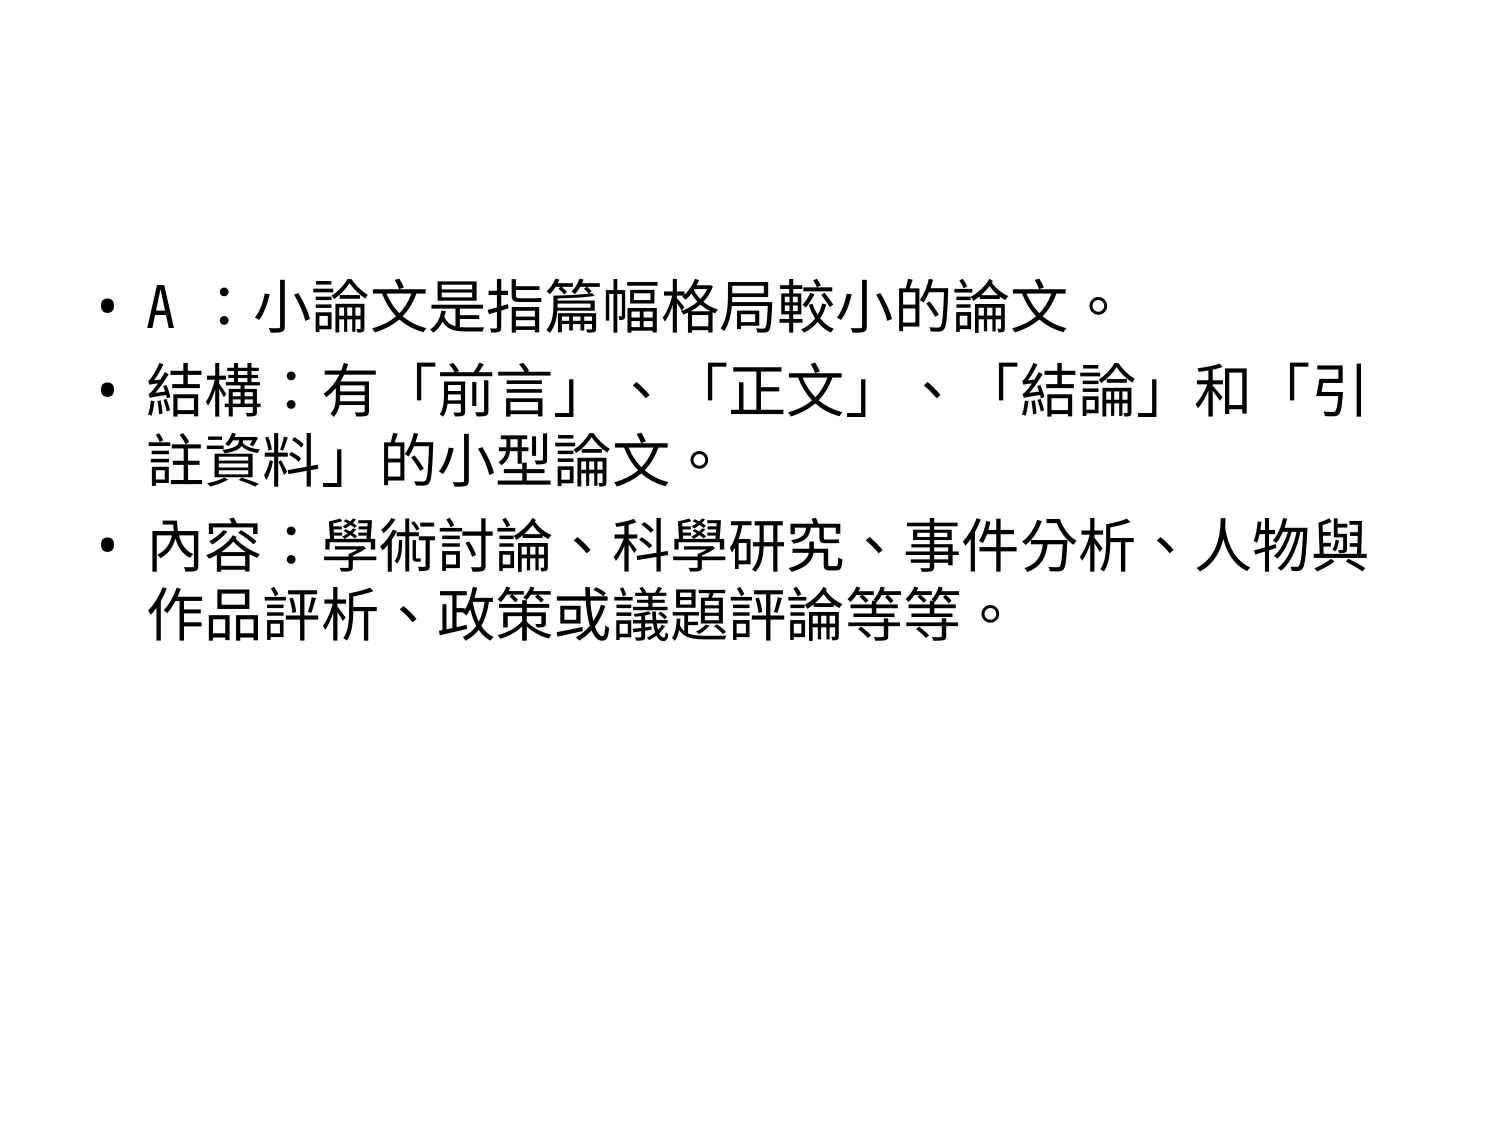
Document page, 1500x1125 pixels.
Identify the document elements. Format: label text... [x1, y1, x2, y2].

list A：小論文是指篇幅格局較小的論文。 結構：有「前言」、「正文」、「結論」和「引註資料」的小型論文。 內容：學術討論、科學研究、事件分析、人物與作品評析、政策或議題評論等等。 [75, 262, 1426, 1005]
